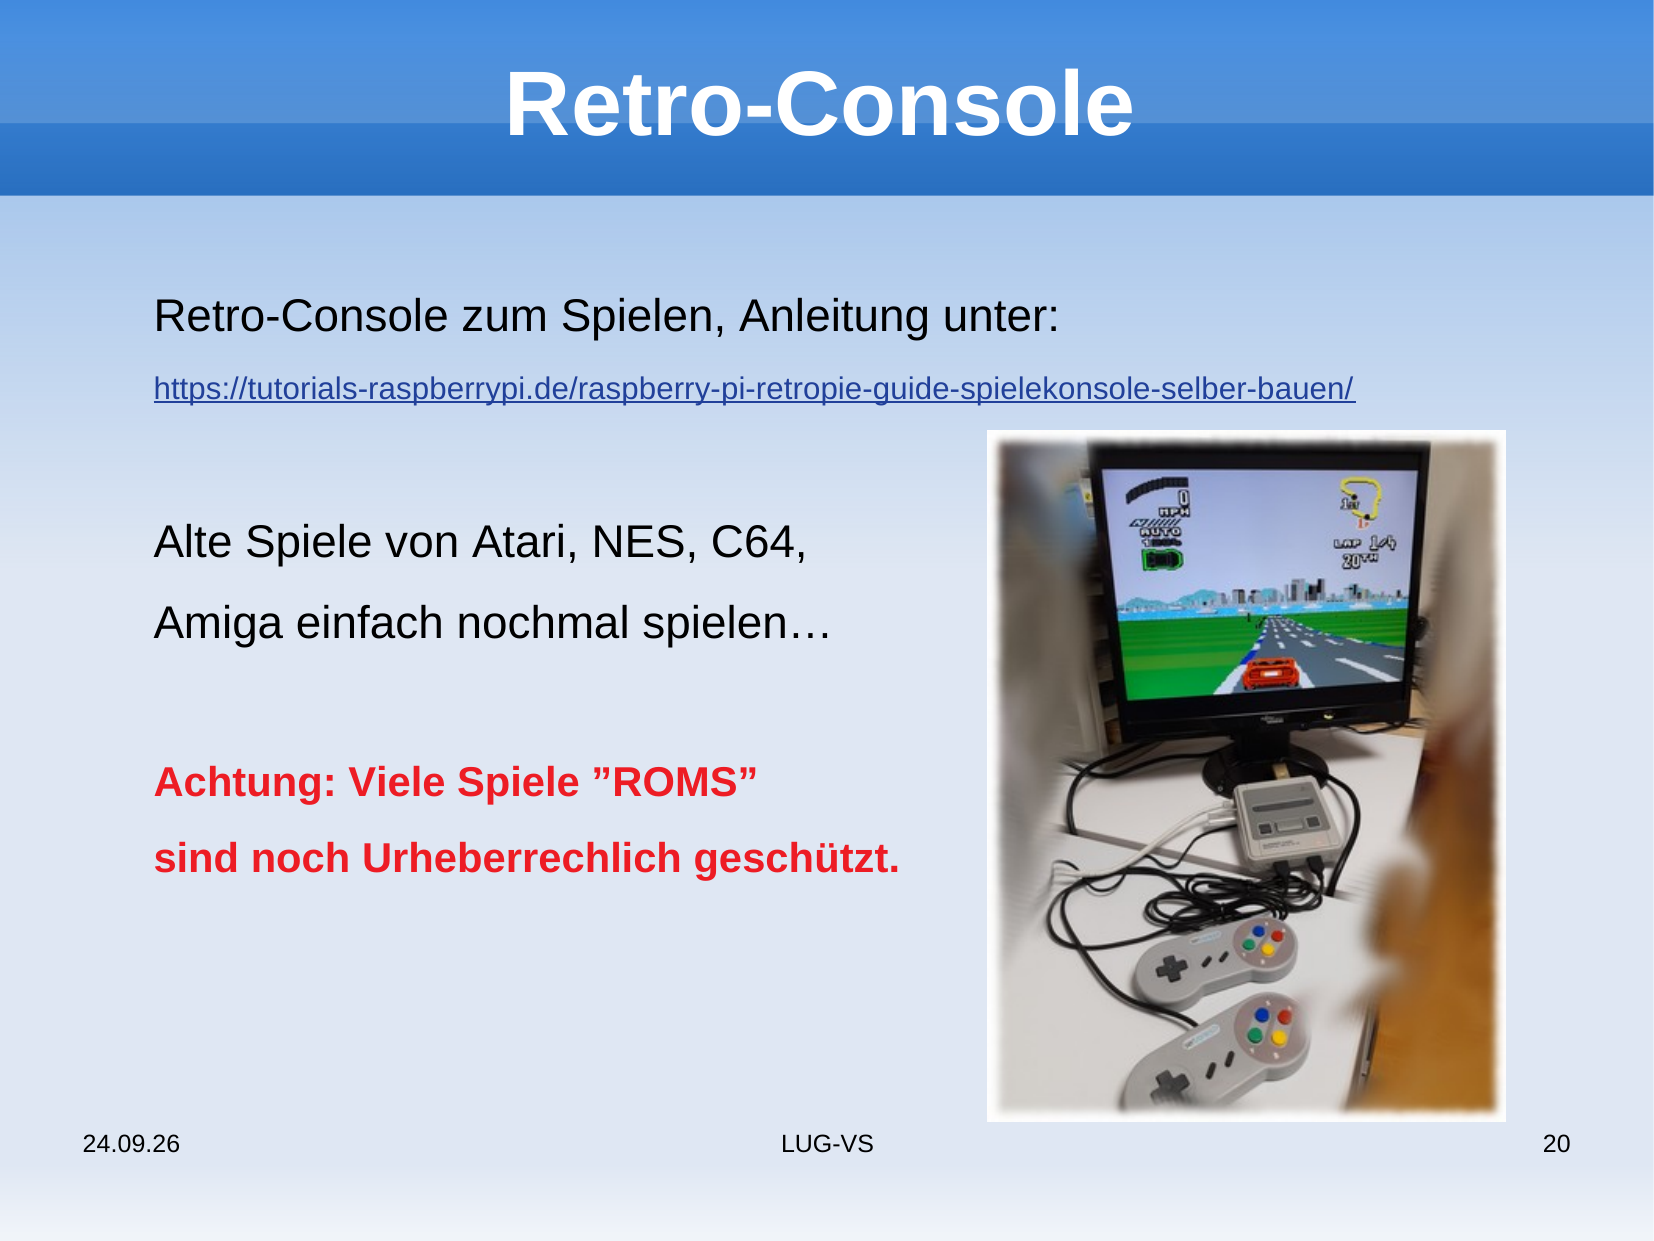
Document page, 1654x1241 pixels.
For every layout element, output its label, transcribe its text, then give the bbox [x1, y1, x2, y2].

list Retro-Console zum Spielen, Anleitung unter: https://tutorials-raspberrypi.de/raspberry-pi-retropie-guide-spielekonsole-selber-bauen/ Alte Spiele von Atari, NES, C64, Amiga einfach nochmal spielen… Achtung: Viele Spiele ”ROMS” sind noch Urheberrechlich geschützt. [82, 290, 1571, 1109]
picture [0, 0, 1654, 1241]
title Retro-Console [76, 0, 1565, 208]
